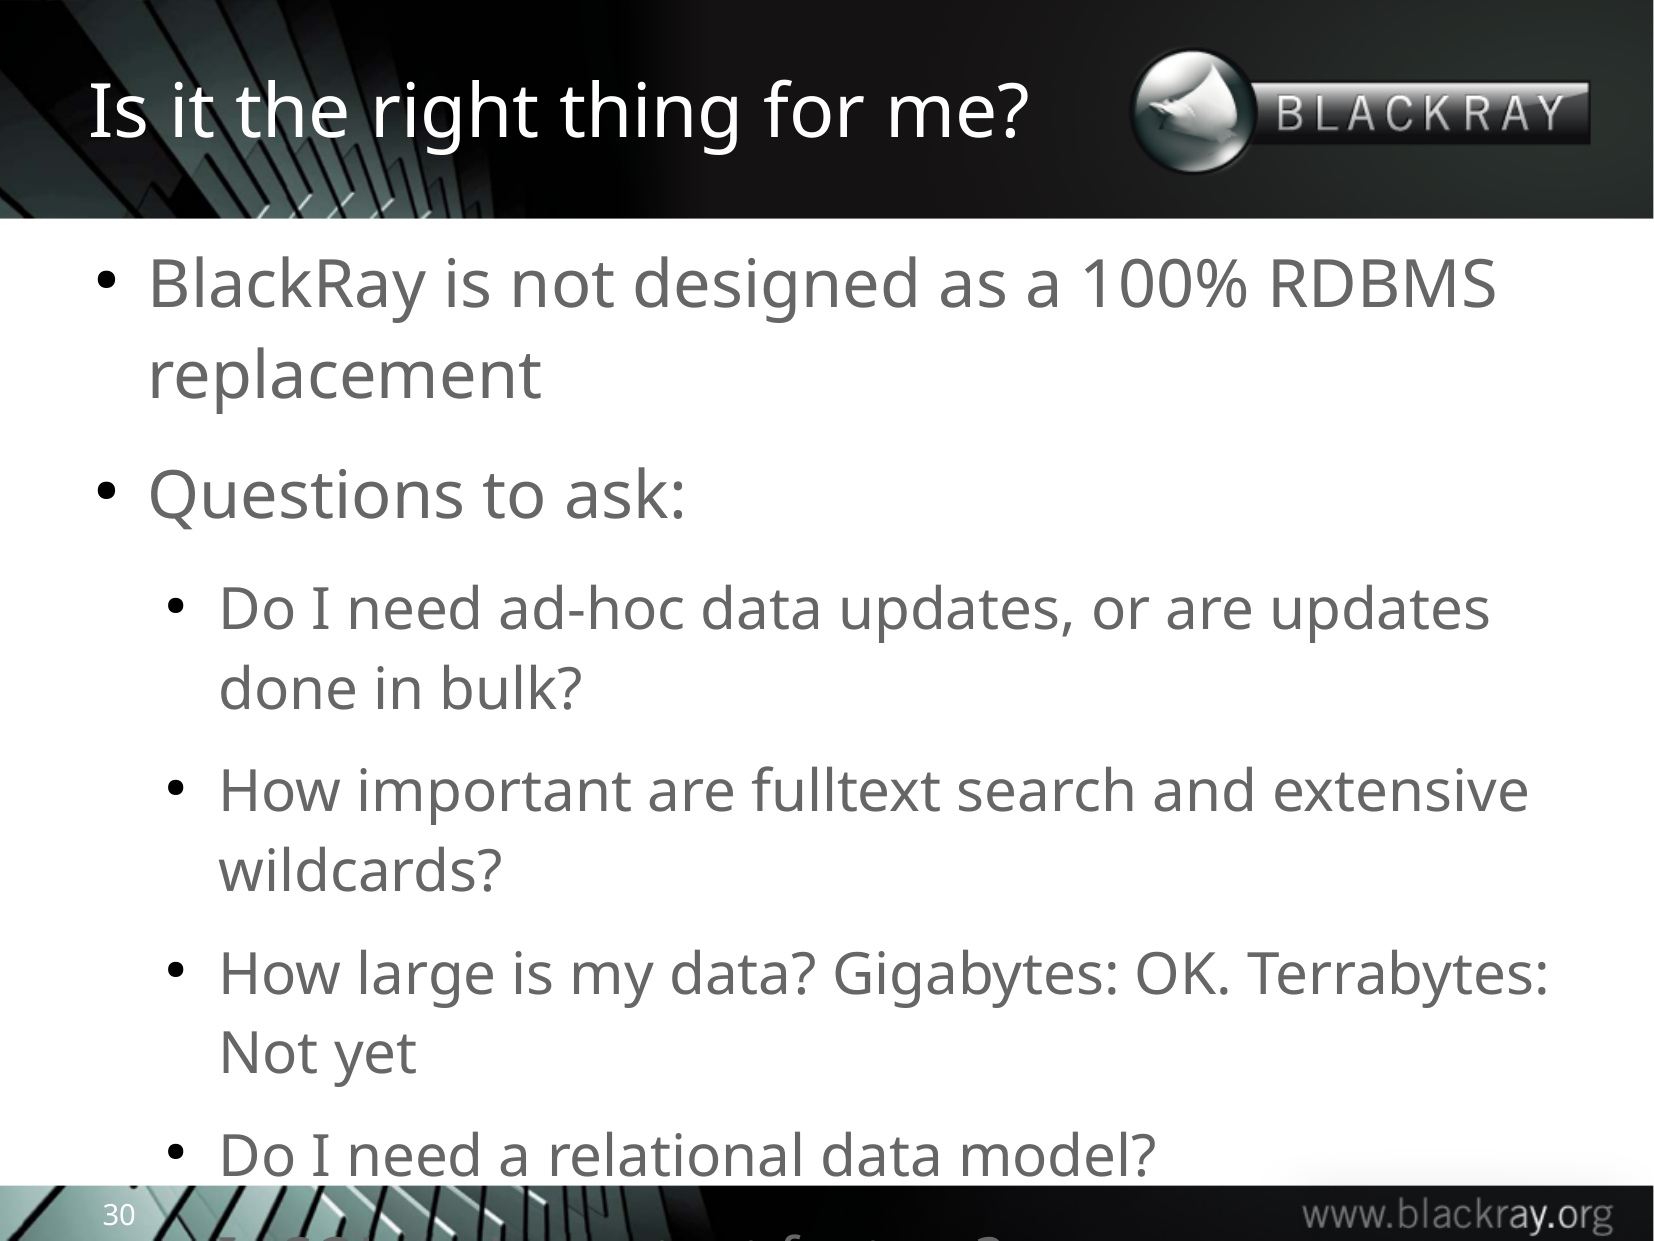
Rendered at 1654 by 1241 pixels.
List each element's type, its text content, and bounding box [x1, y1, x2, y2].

picture [0, 0, 1654, 1241]
title Is it the right thing for me? [88, 46, 1577, 170]
list BlackRay is not designed as a 100% RDBMS replacement Questions to ask: Do I need ad-hoc data updates, or are updates done in bulk? How important are fulltext search and extensive wildcards? How large is my data? Gigabytes: OK. Terrabytes: Not yet Do I need a relational data model? Is SQL an important feature? [76, 236, 1625, 1137]
